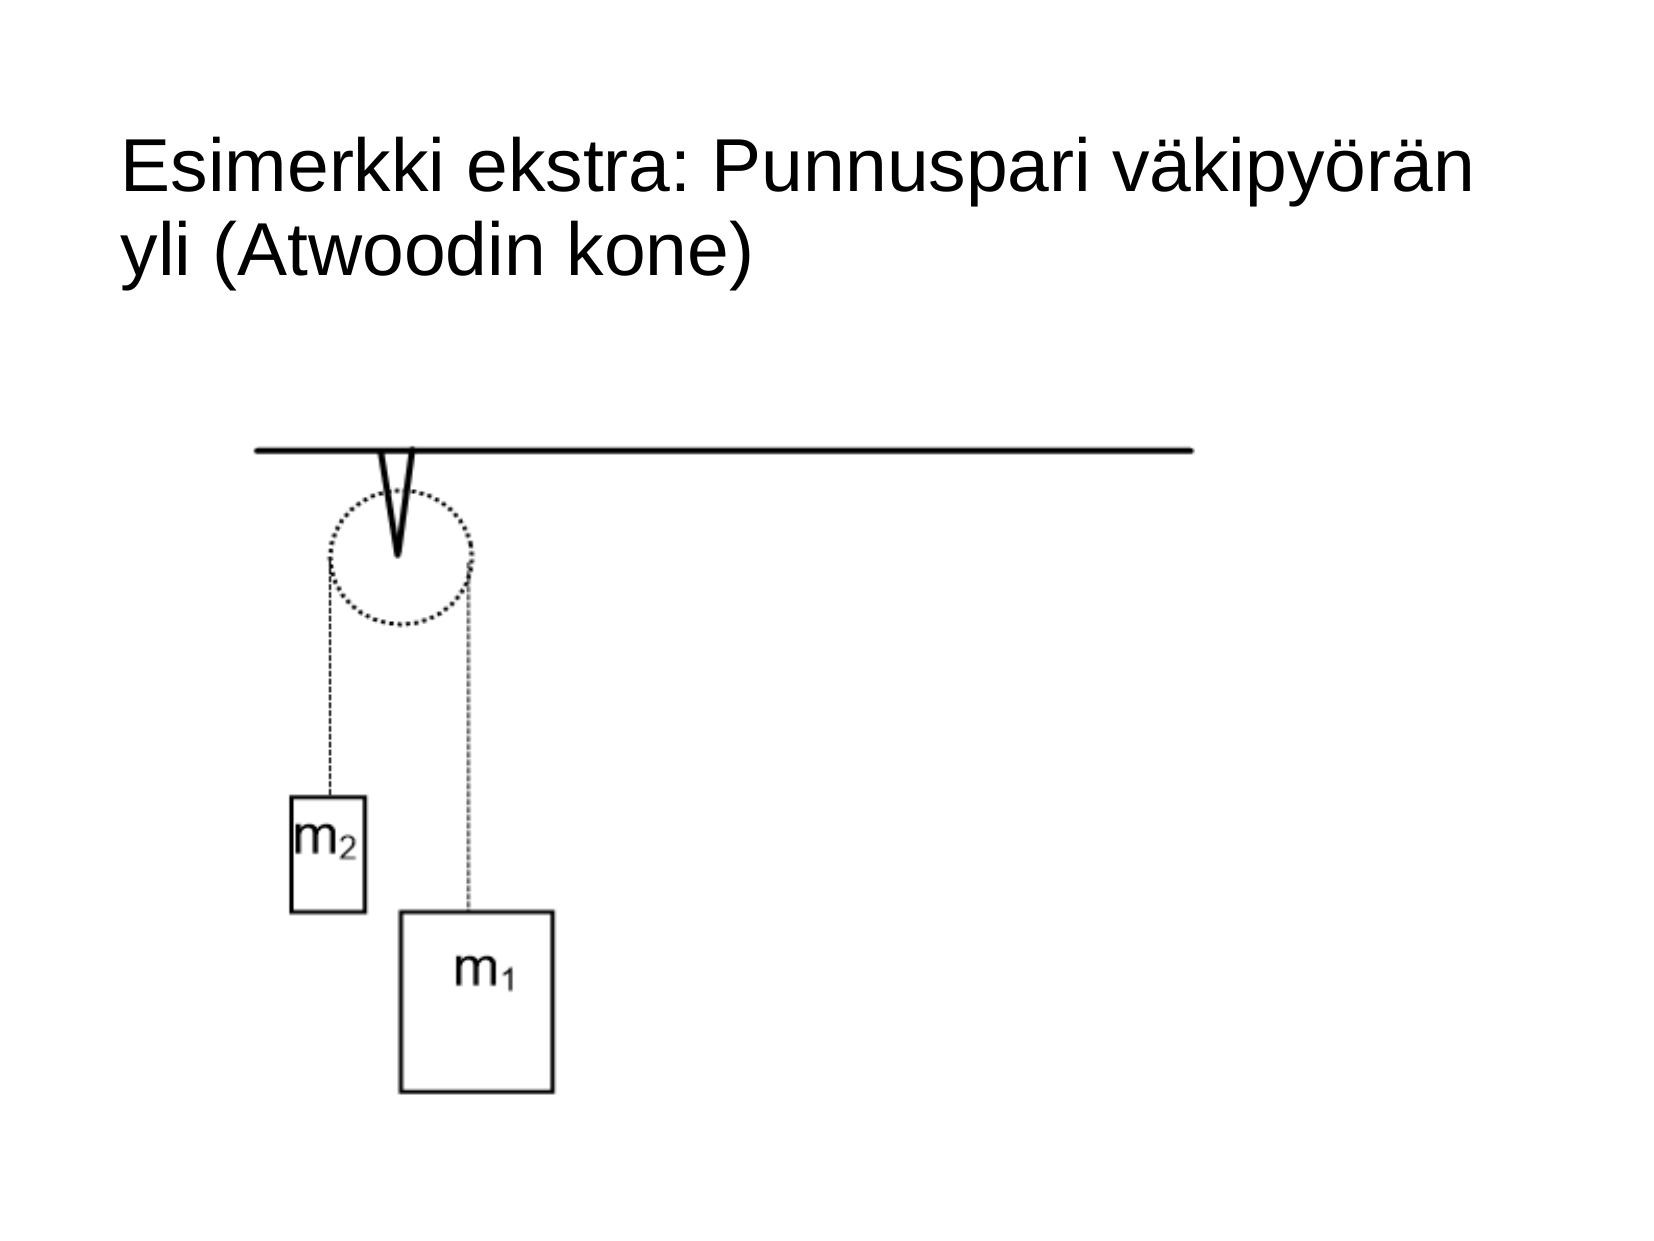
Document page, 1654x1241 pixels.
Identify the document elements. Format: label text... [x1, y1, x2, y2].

text_box Esimerkki ekstra: Punnuspari väkipyörän yli (Atwoodin kone) [105, 117, 1536, 306]
picture [146, 362, 1314, 1177]
